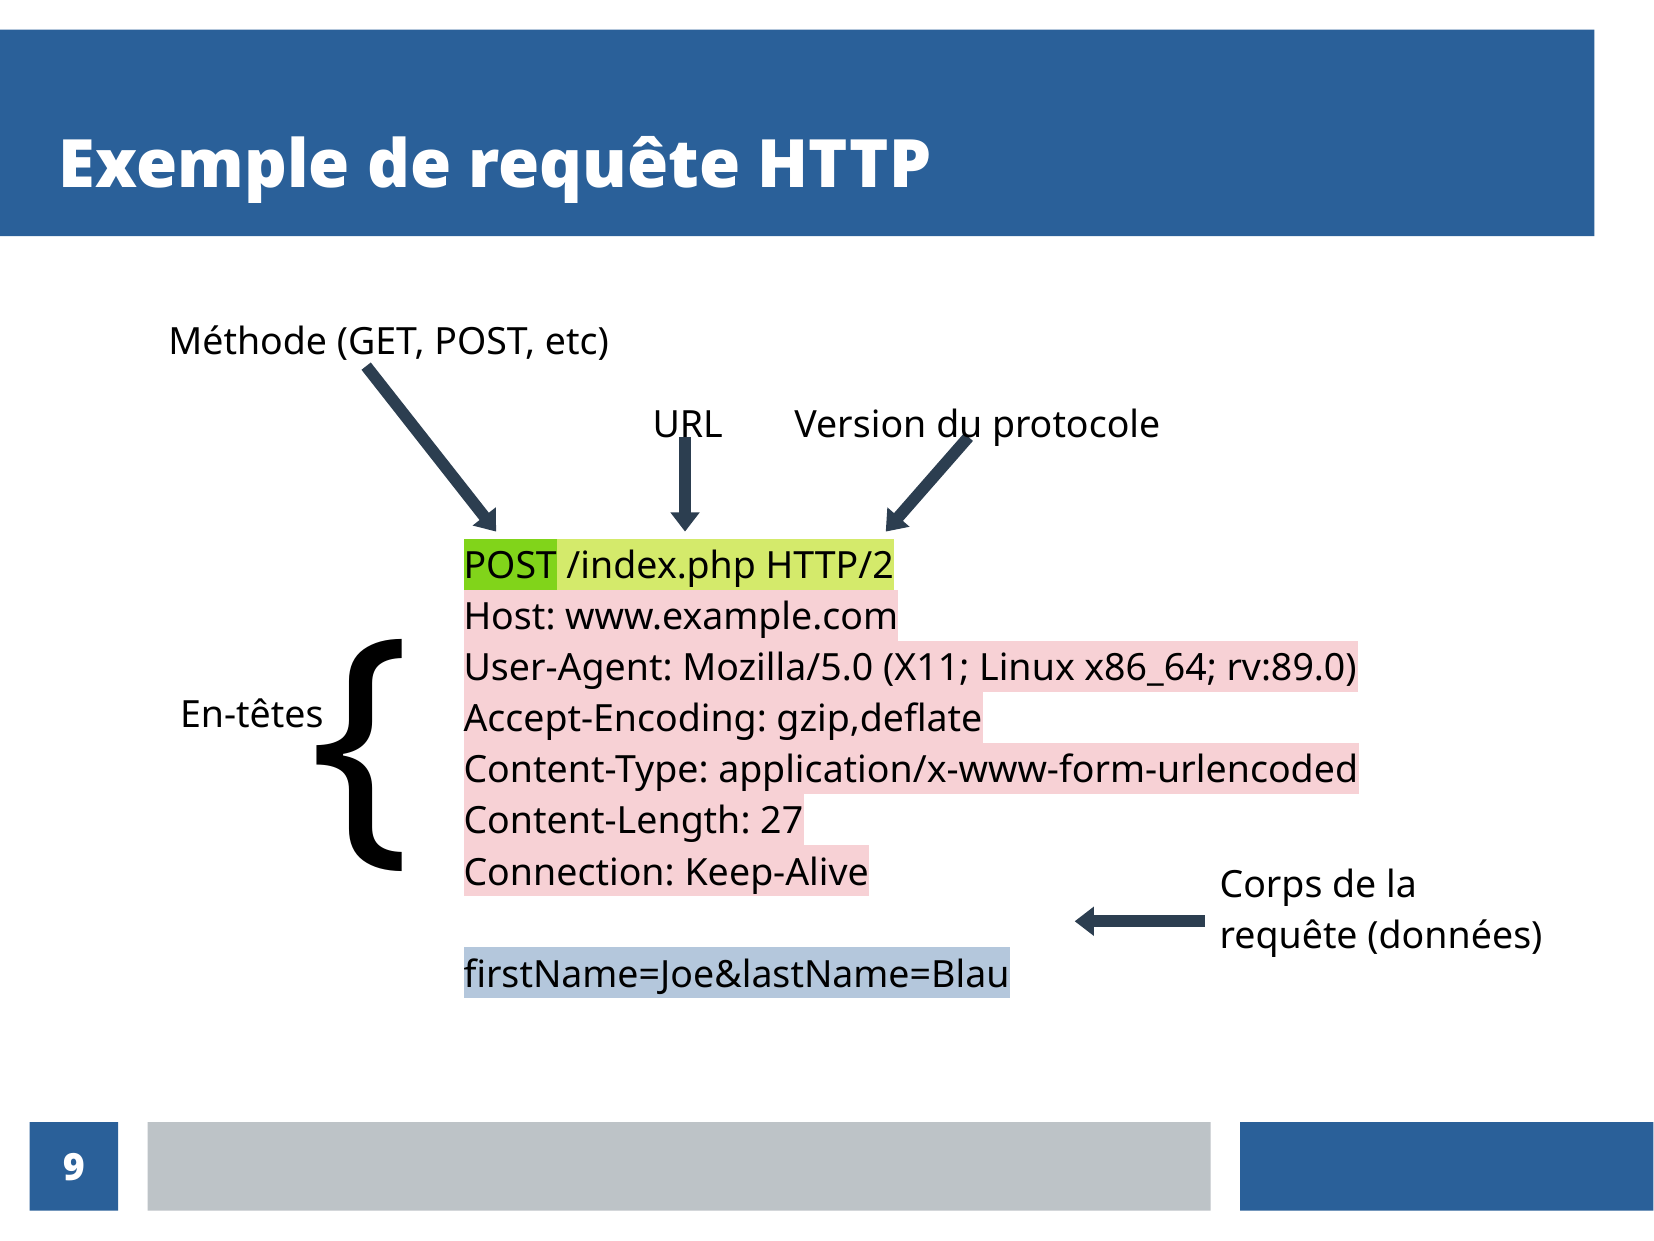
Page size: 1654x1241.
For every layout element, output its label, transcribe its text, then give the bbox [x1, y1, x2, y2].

text_box URL [637, 389, 745, 461]
text_box { [295, 537, 485, 863]
text_box Version du protocole [779, 389, 1205, 461]
text_box Corps de la requête (données) [1204, 850, 1571, 996]
text_box POST /index.php HTTP/2 Host: www.example.com User-Agent: Mozilla/5.0 (X11; Linux x86_64; rv:89.0) Accept-Encoding: gzip,deflate Content-Type: application/x-www-form-urlencoded Content-Length: 27 Connection: Keep-Alive firstName=Joe&lastName=Blau [448, 531, 1548, 982]
title Exemple de requête HTTP [59, 59, 1595, 207]
text_box En-têtes [165, 679, 355, 739]
text_box Méthode (GET, POST, etc) [153, 307, 686, 378]
